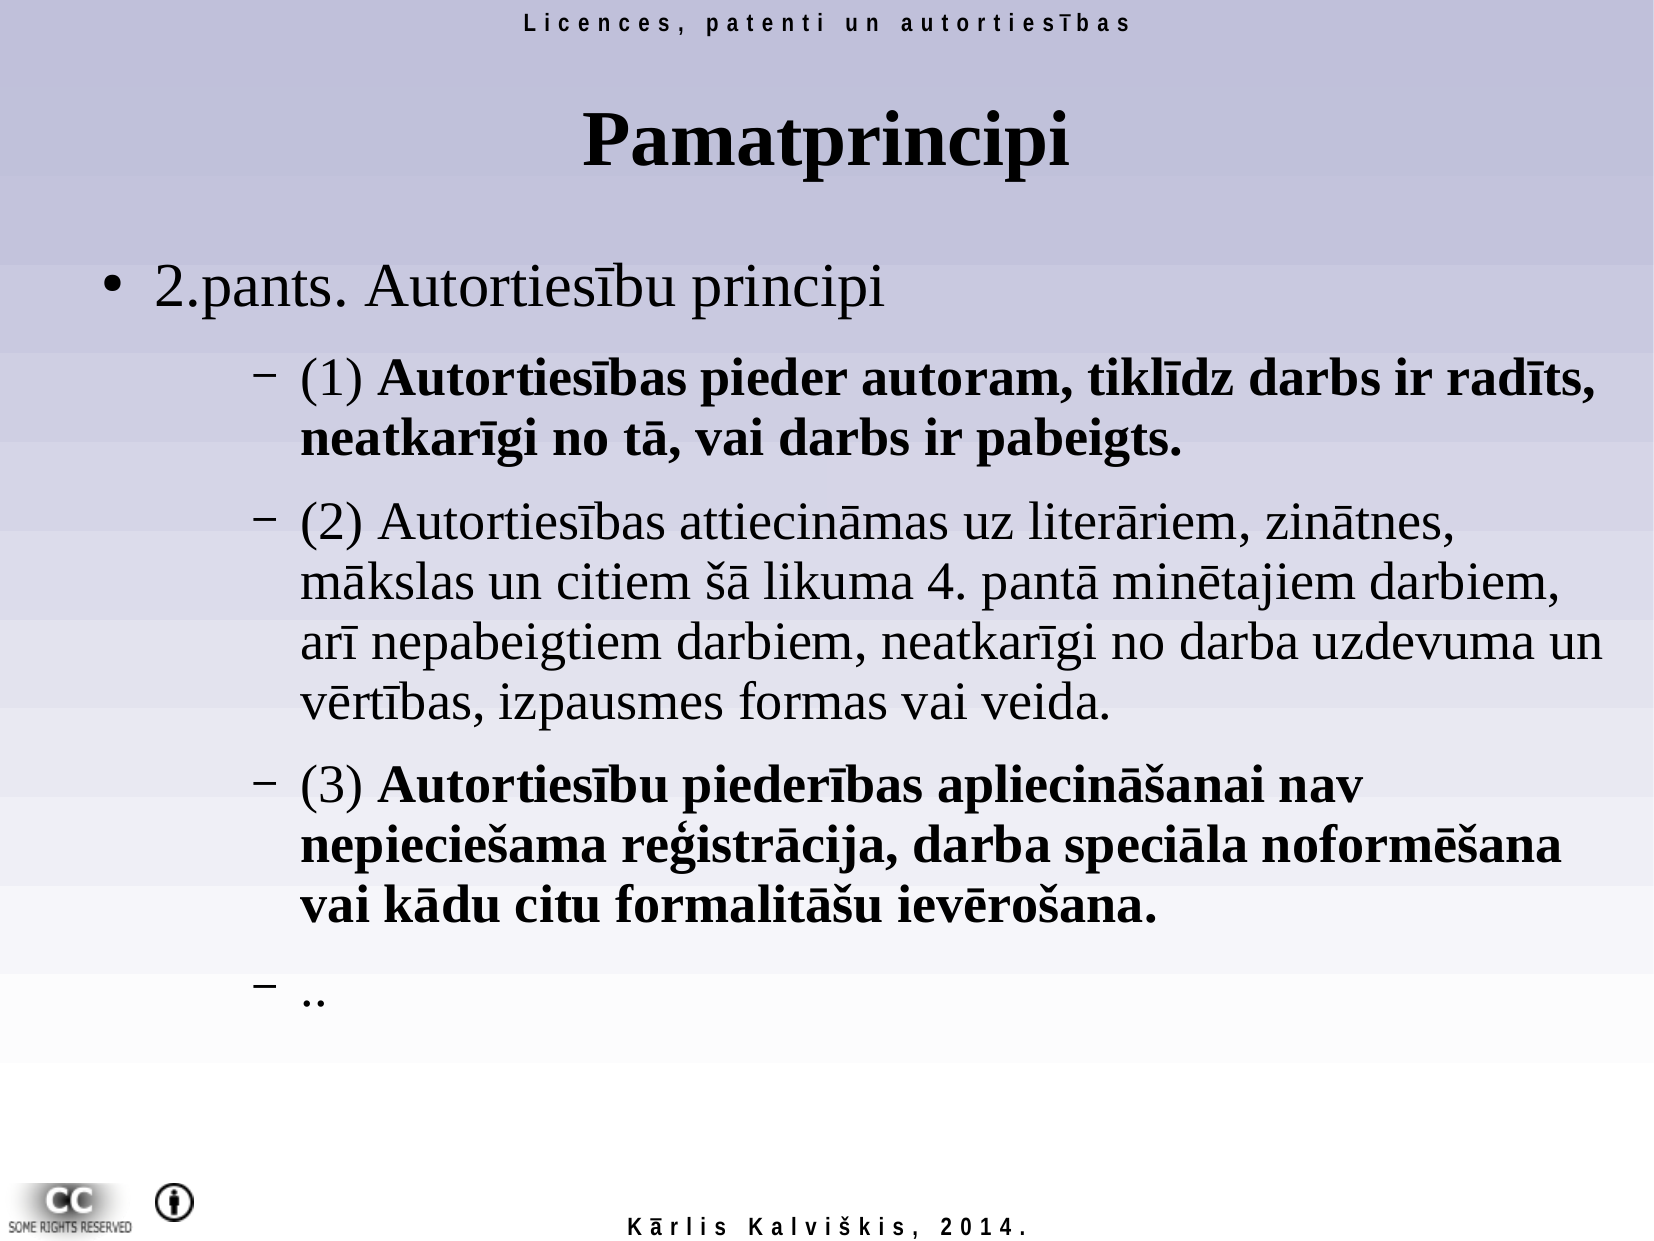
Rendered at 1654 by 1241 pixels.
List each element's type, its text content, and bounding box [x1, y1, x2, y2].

picture [0, 0, 1654, 36]
picture [0, 241, 1654, 1241]
title Pamatprincipi [0, 36, 1654, 241]
list 2.pants. Autortiesību principi (1) Autortiesības pieder autoram, tiklīdz darbs ir radīts, neatkarīgi no tā, vai darbs ir pabeigts. (2) Autortiesības attiecināmas uz literāriem, zinātnes, mākslas un citiem šā likuma 4. pantā minētajiem darbiem, arī nepabeigtiem darbiem, neatkarīgi no darba uzdevuma un vērtības, izpausmes formas vai veida. (3) Autortiesību piederības apliecināšanai nav nepieciešama reģistrācija, darba speciāla noformēšana vai kādu citu formalitāšu ievērošana. .. [17, 250, 1632, 1206]
